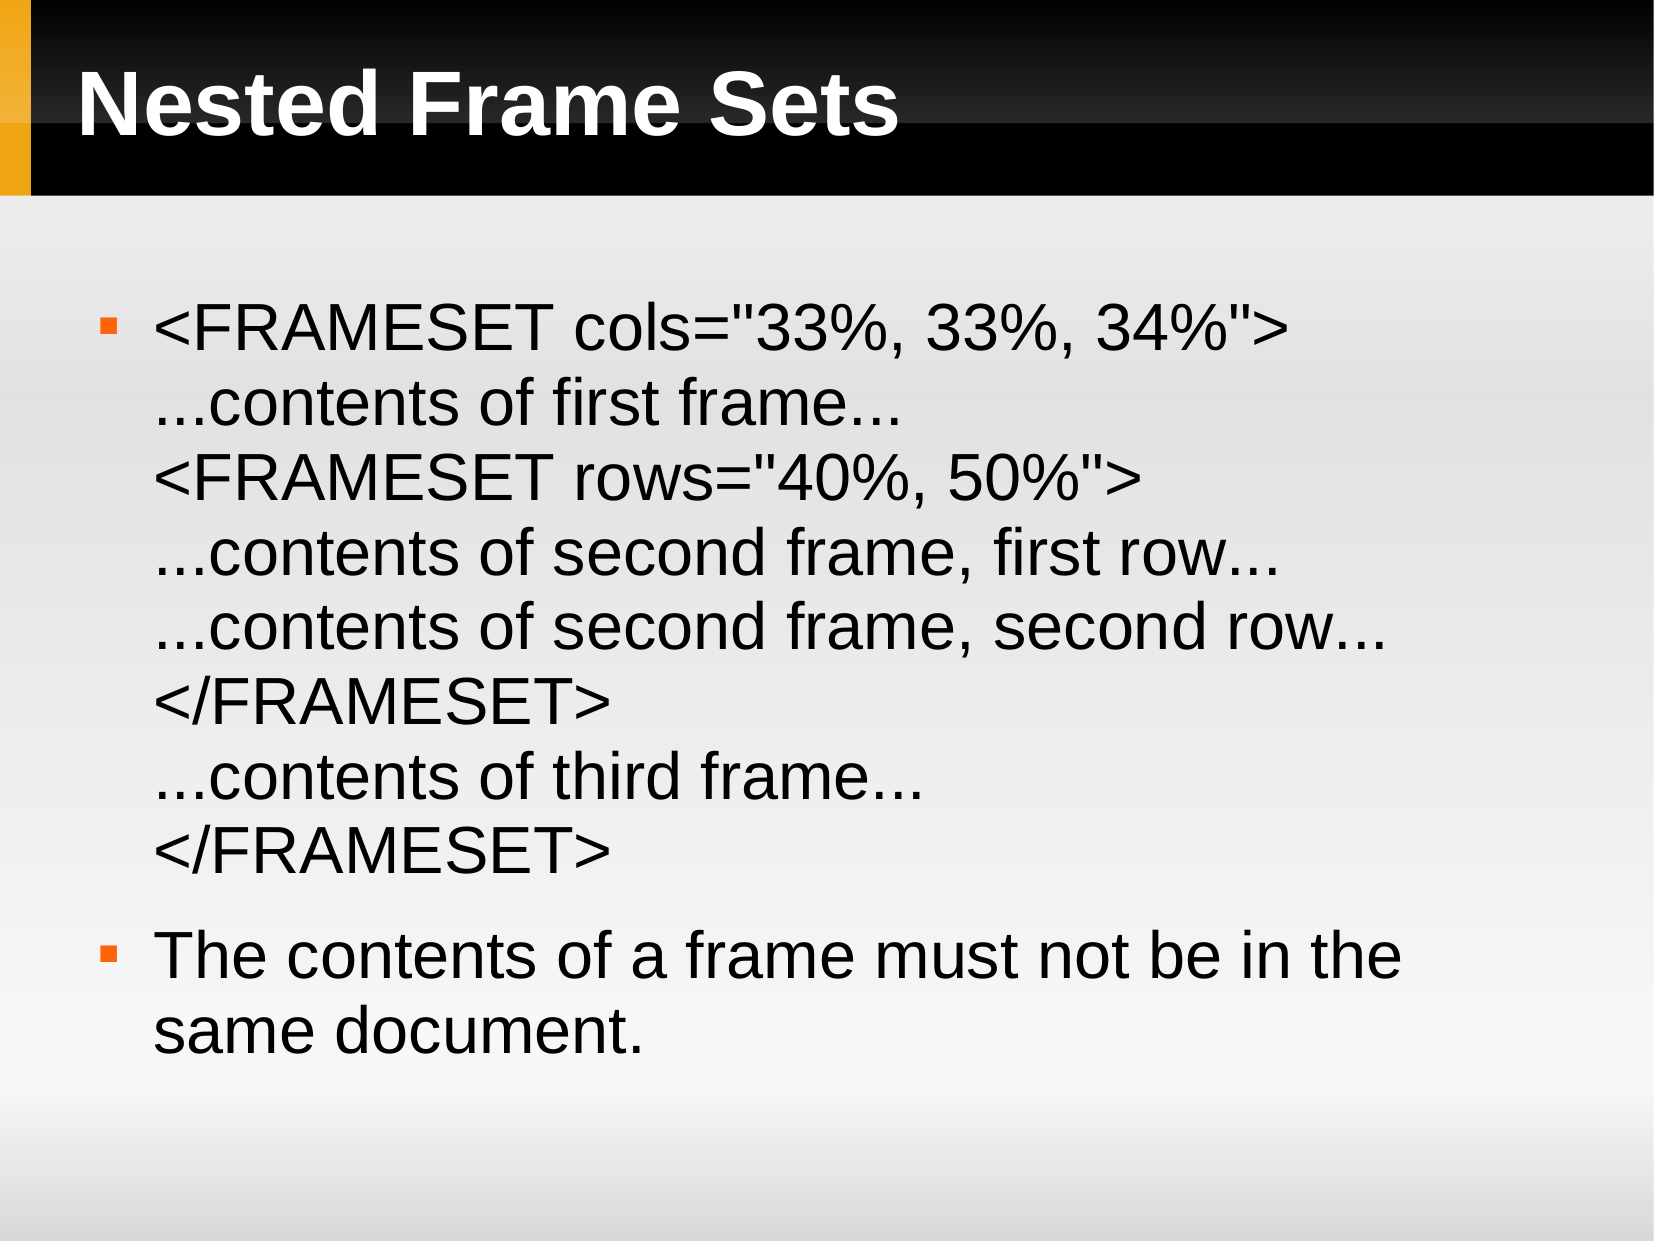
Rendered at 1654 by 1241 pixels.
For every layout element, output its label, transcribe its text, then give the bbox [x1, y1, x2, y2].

title Nested Frame Sets [76, 0, 1565, 208]
list <FRAMESET cols="33%, 33%, 34%"> ...contents of first frame... <FRAMESET rows="40%, 50%"> ...contents of second frame, first row... ...contents of second frame, second row... </FRAMESET> ...contents of third frame... </FRAMESET> The contents of a frame must not be in the same document. [82, 290, 1571, 1109]
picture [0, 0, 1654, 1241]
